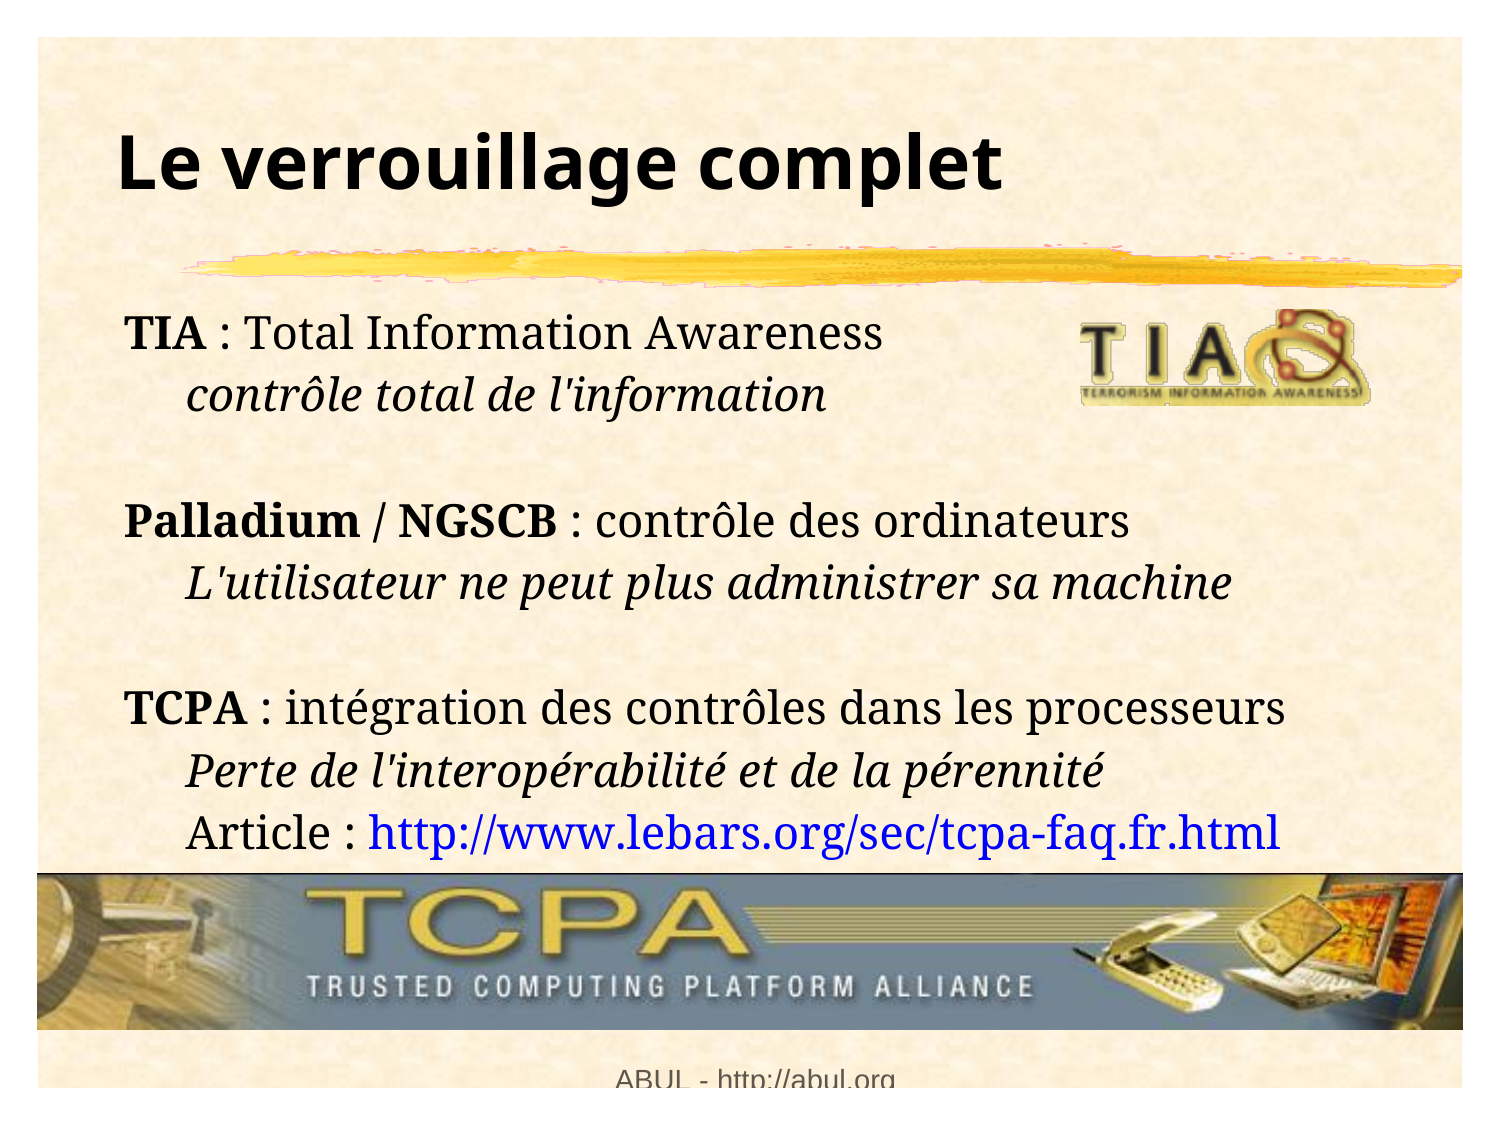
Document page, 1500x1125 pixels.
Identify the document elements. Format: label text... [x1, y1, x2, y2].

picture [504, 829, 513, 844]
picture [827, 829, 836, 838]
picture [544, 829, 553, 844]
picture [738, 1076, 743, 1088]
picture [583, 829, 592, 844]
picture [37, 37, 1463, 1088]
picture [674, 829, 686, 847]
title Le verrouillage complet [101, 72, 1427, 248]
picture [620, 1073, 627, 1082]
picture [559, 829, 569, 845]
picture [598, 829, 608, 845]
picture [639, 1072, 648, 1078]
picture [811, 1076, 818, 1088]
picture [883, 1076, 891, 1088]
picture [722, 1076, 729, 1088]
picture [195, 829, 205, 836]
picture [825, 849, 839, 858]
picture [639, 1081, 649, 1088]
picture [519, 829, 529, 845]
picture [1095, 829, 1107, 847]
picture [779, 829, 791, 847]
picture [700, 837, 710, 847]
picture [618, 1084, 630, 1088]
text_box TIA : Total Information Awareness contrôle total de l'information Palladium / NGSCB : contrôle des ordinateurs L'utilisateur ne peut plus administrer sa machine TCPA : intégration des contrôles dans les processeurs Perte de l'interopérabilité et de la pérennité Article : http://www.lebars.org/sec/tcpa-faq.fr.html [111, 300, 1463, 829]
picture [754, 1076, 761, 1088]
picture [858, 1076, 866, 1088]
picture [986, 829, 998, 847]
picture [313, 829, 324, 835]
picture [647, 829, 658, 835]
picture [1080, 309, 1373, 406]
picture [1012, 837, 1022, 847]
picture [438, 829, 450, 847]
picture [886, 829, 897, 835]
picture [1069, 837, 1079, 847]
picture [794, 1082, 801, 1088]
